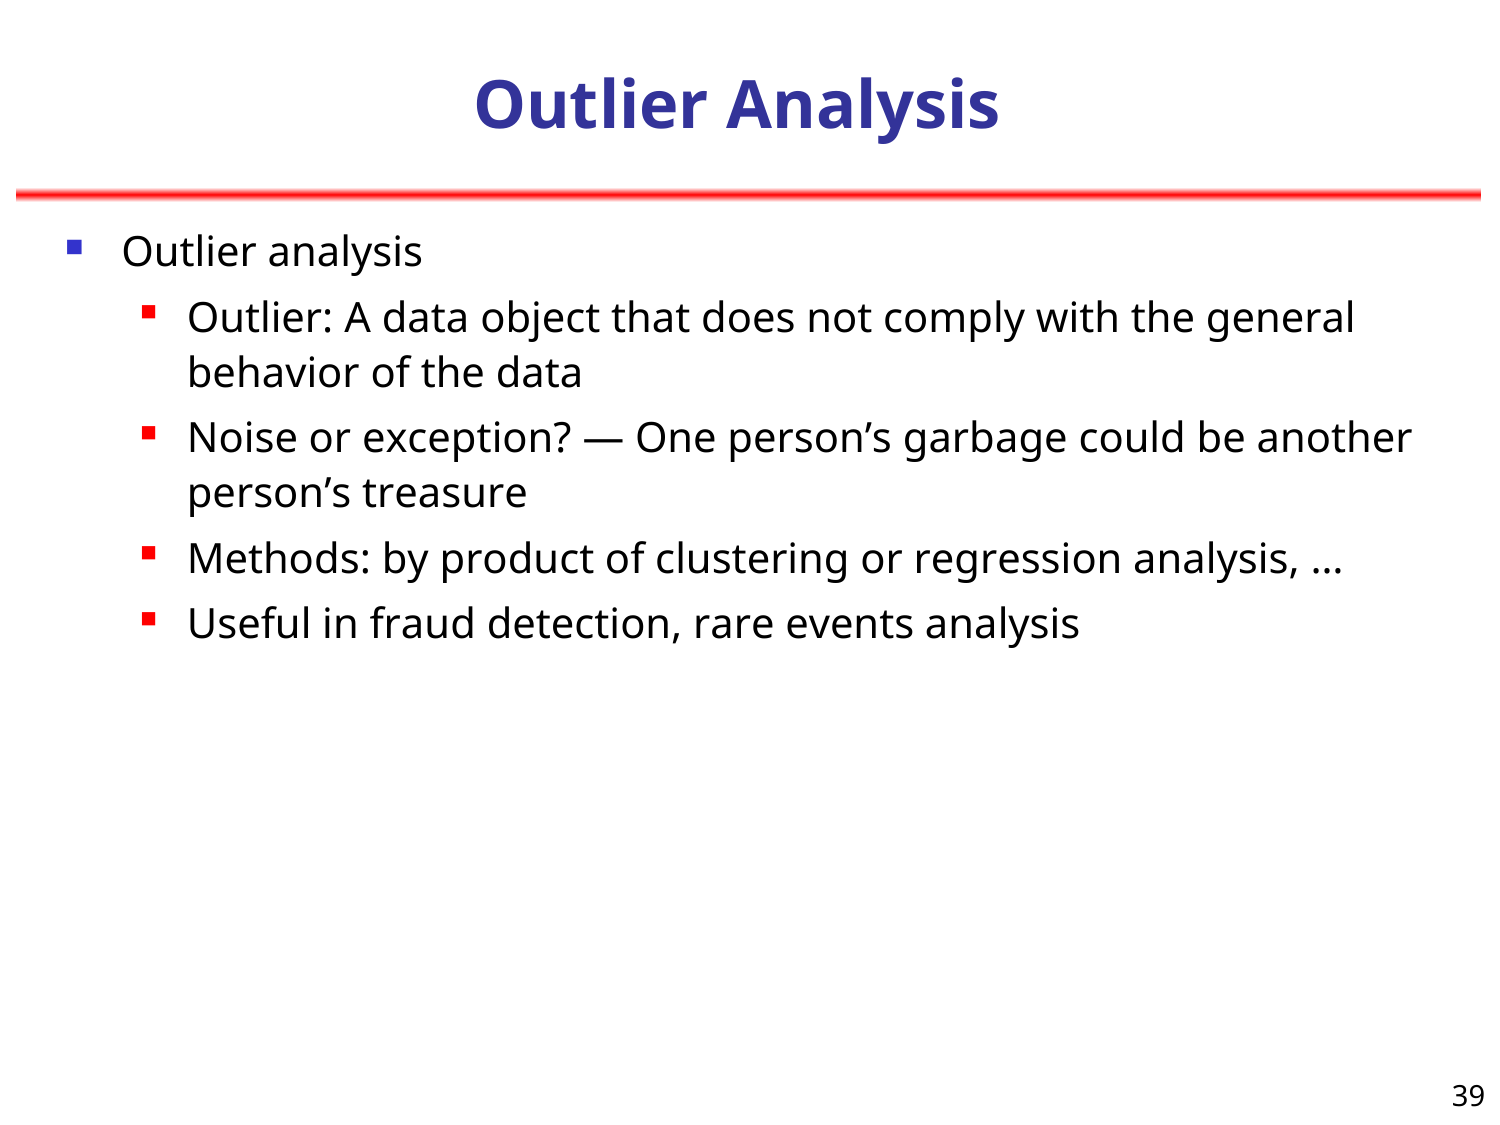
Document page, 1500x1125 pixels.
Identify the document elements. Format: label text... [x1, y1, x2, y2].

title Outlier Analysis [0, 50, 1475, 155]
text_box <number> [1187, 1050, 1500, 1125]
list Outlier analysis Outlier: A data object that does not comply with the general behavior of the data Noise or exception? ― One person’s garbage could be another person’s treasure Methods: by product of clustering or regression analysis, … Useful in fraud detection, rare events analysis [50, 212, 1450, 1075]
